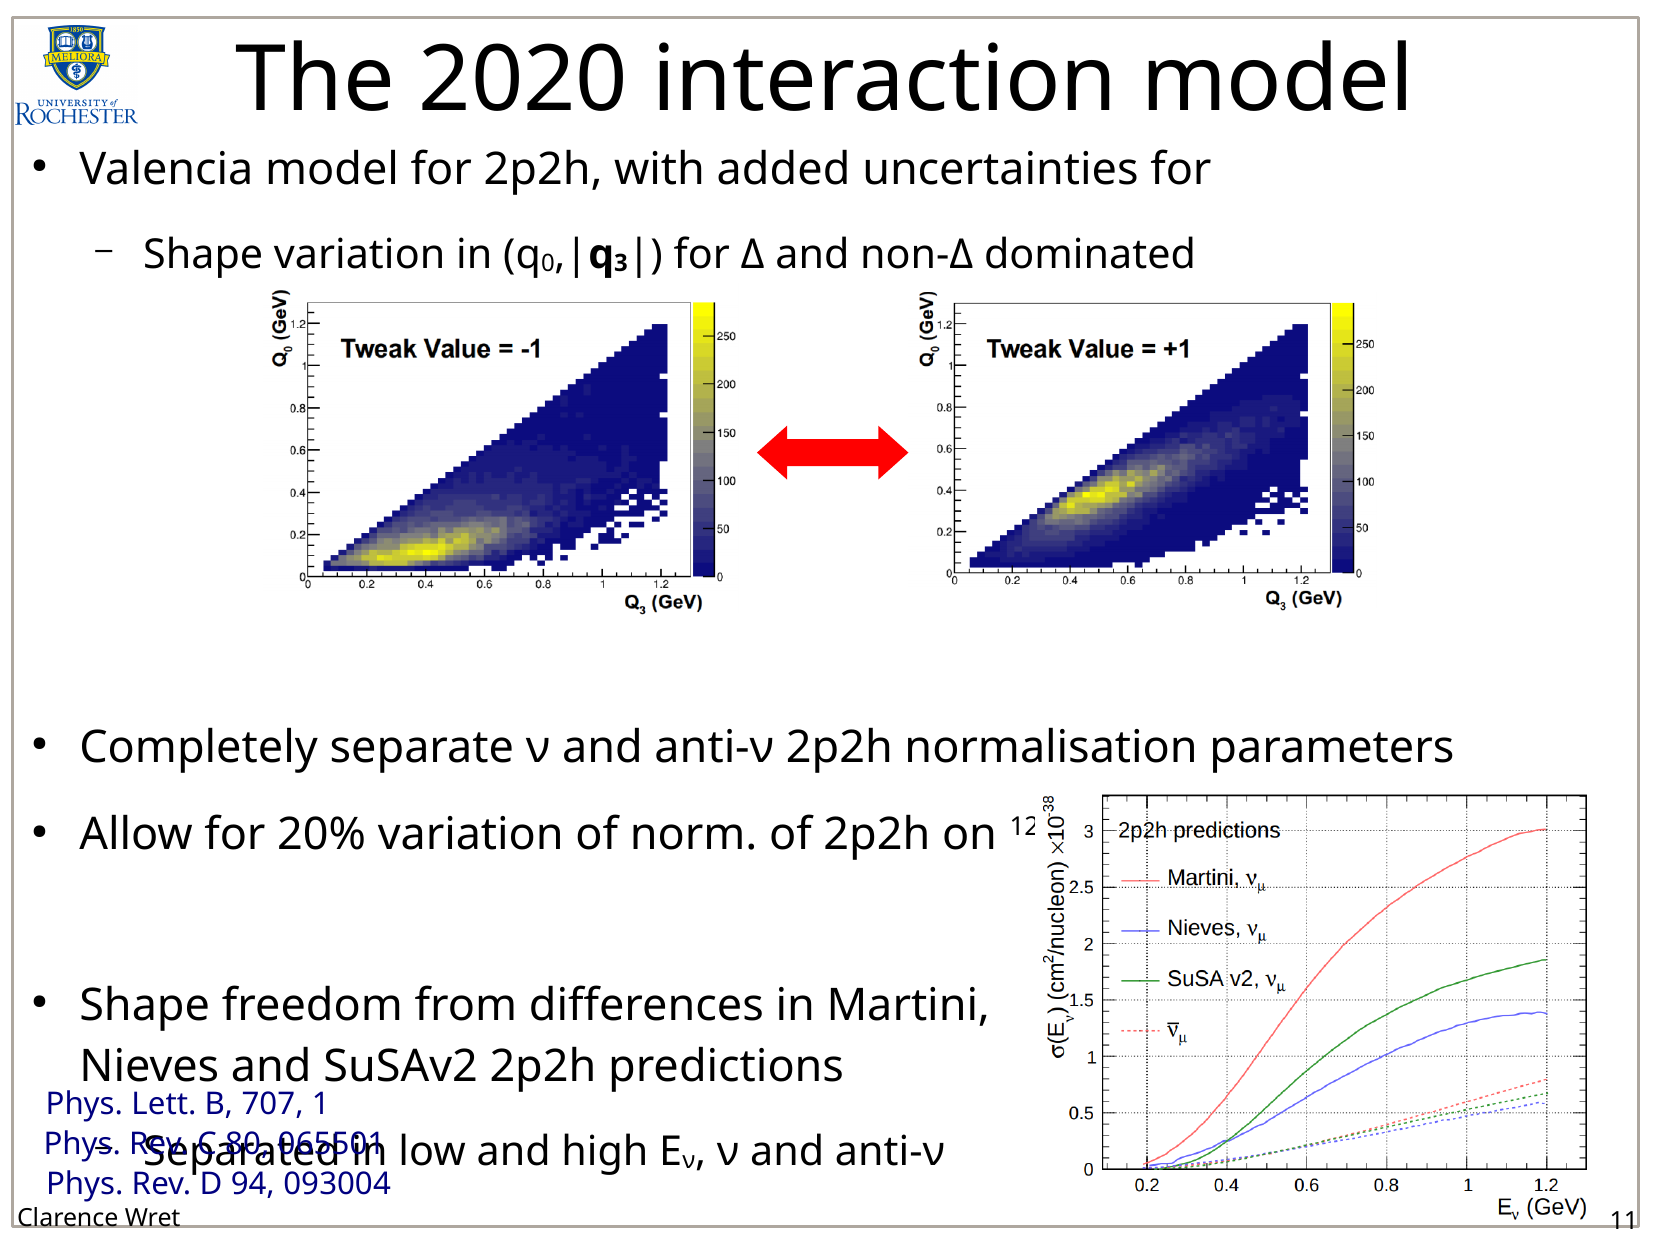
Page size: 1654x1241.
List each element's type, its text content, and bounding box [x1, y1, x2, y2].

picture [263, 283, 741, 629]
list Valencia model for 2p2h, with added uncertainties for Shape variation in (q0,|q3|) for Δ and non-Δ dominated Completely separate ν and anti-ν 2p2h normalisation parameters Allow for 20% variation of norm. of 2p2h on 12C and 16O Shape freedom from differences in Martini, Nieves and SuSAv2 2p2h predictions Separated in low and high Eν, ν and anti-ν [15, 136, 1636, 1183]
text_box Phys. Lett. B, 707, 1 [30, 1073, 383, 1113]
picture [1035, 785, 1593, 1222]
text_box [756, 425, 909, 480]
text_box Phys. Rev. D 94, 093004 [31, 1153, 466, 1206]
text_box Phys. Rev. C 80, 065501 [28, 1113, 462, 1161]
title The 2020 interaction model [15, 19, 1636, 131]
picture [901, 292, 1379, 618]
